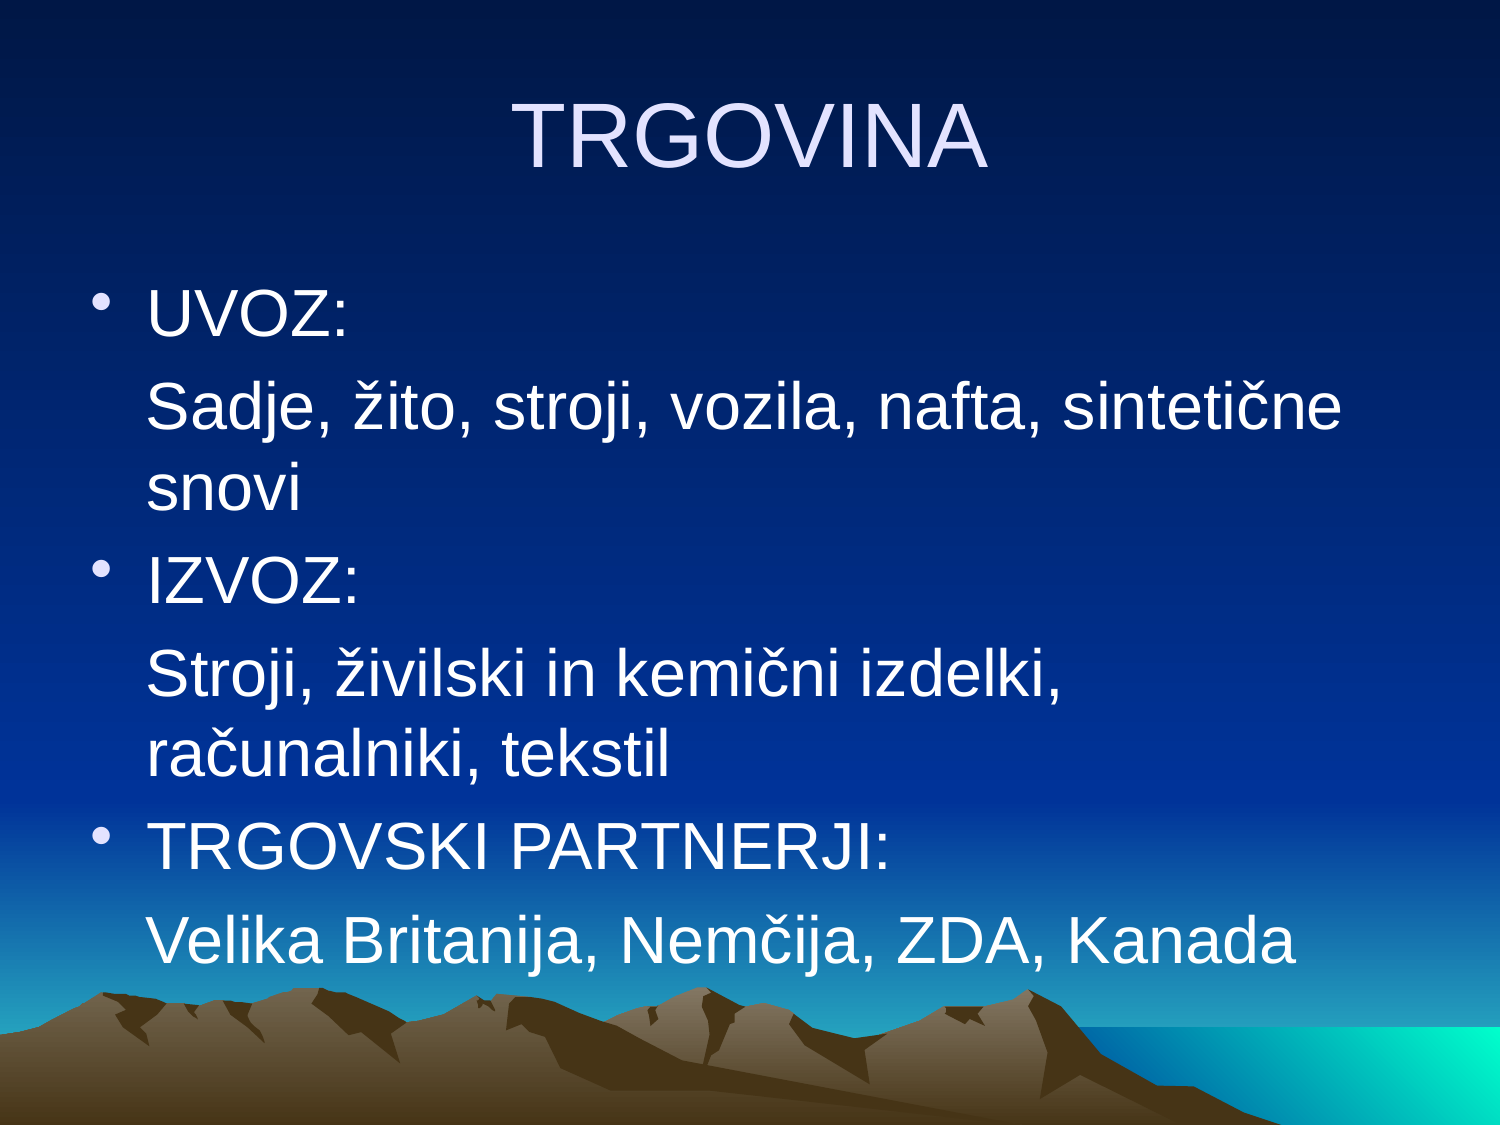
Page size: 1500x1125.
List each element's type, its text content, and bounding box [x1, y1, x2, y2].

title TRGOVINA [75, 37, 1425, 225]
list UVOZ: Sadje, žito, stroji, vozila, nafta, sintetične snovi IZVOZ: Stroji, živilski in kemični izdelki, računalniki, tekstil TRGOVSKI PARTNERJI: Velika Britanija, Nemčija, ZDA, Kanada [75, 262, 1425, 1000]
